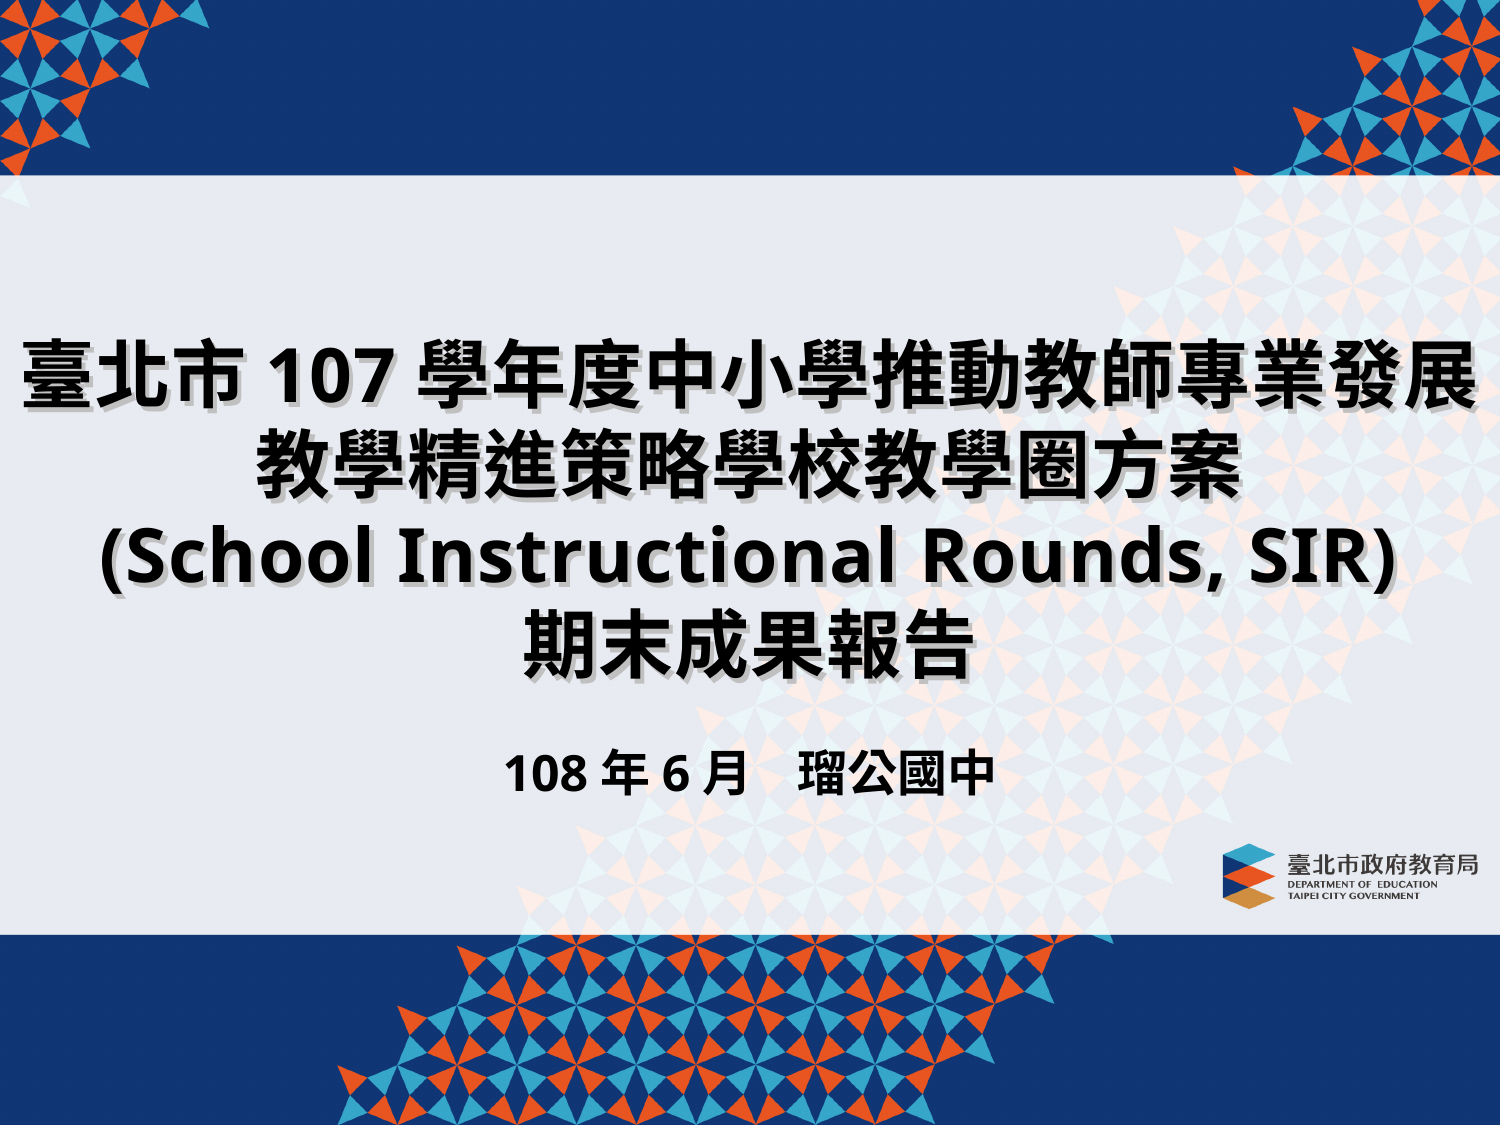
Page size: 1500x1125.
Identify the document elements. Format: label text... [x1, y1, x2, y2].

title 臺北市107學年度中小學推動教師專業發展教學精進策略學校教學圈方案 (School Instructional Rounds, SIR) 期末成果報告 [0, 320, 1500, 597]
subtitle 108年6月 瑠公國中 [187, 741, 1313, 863]
